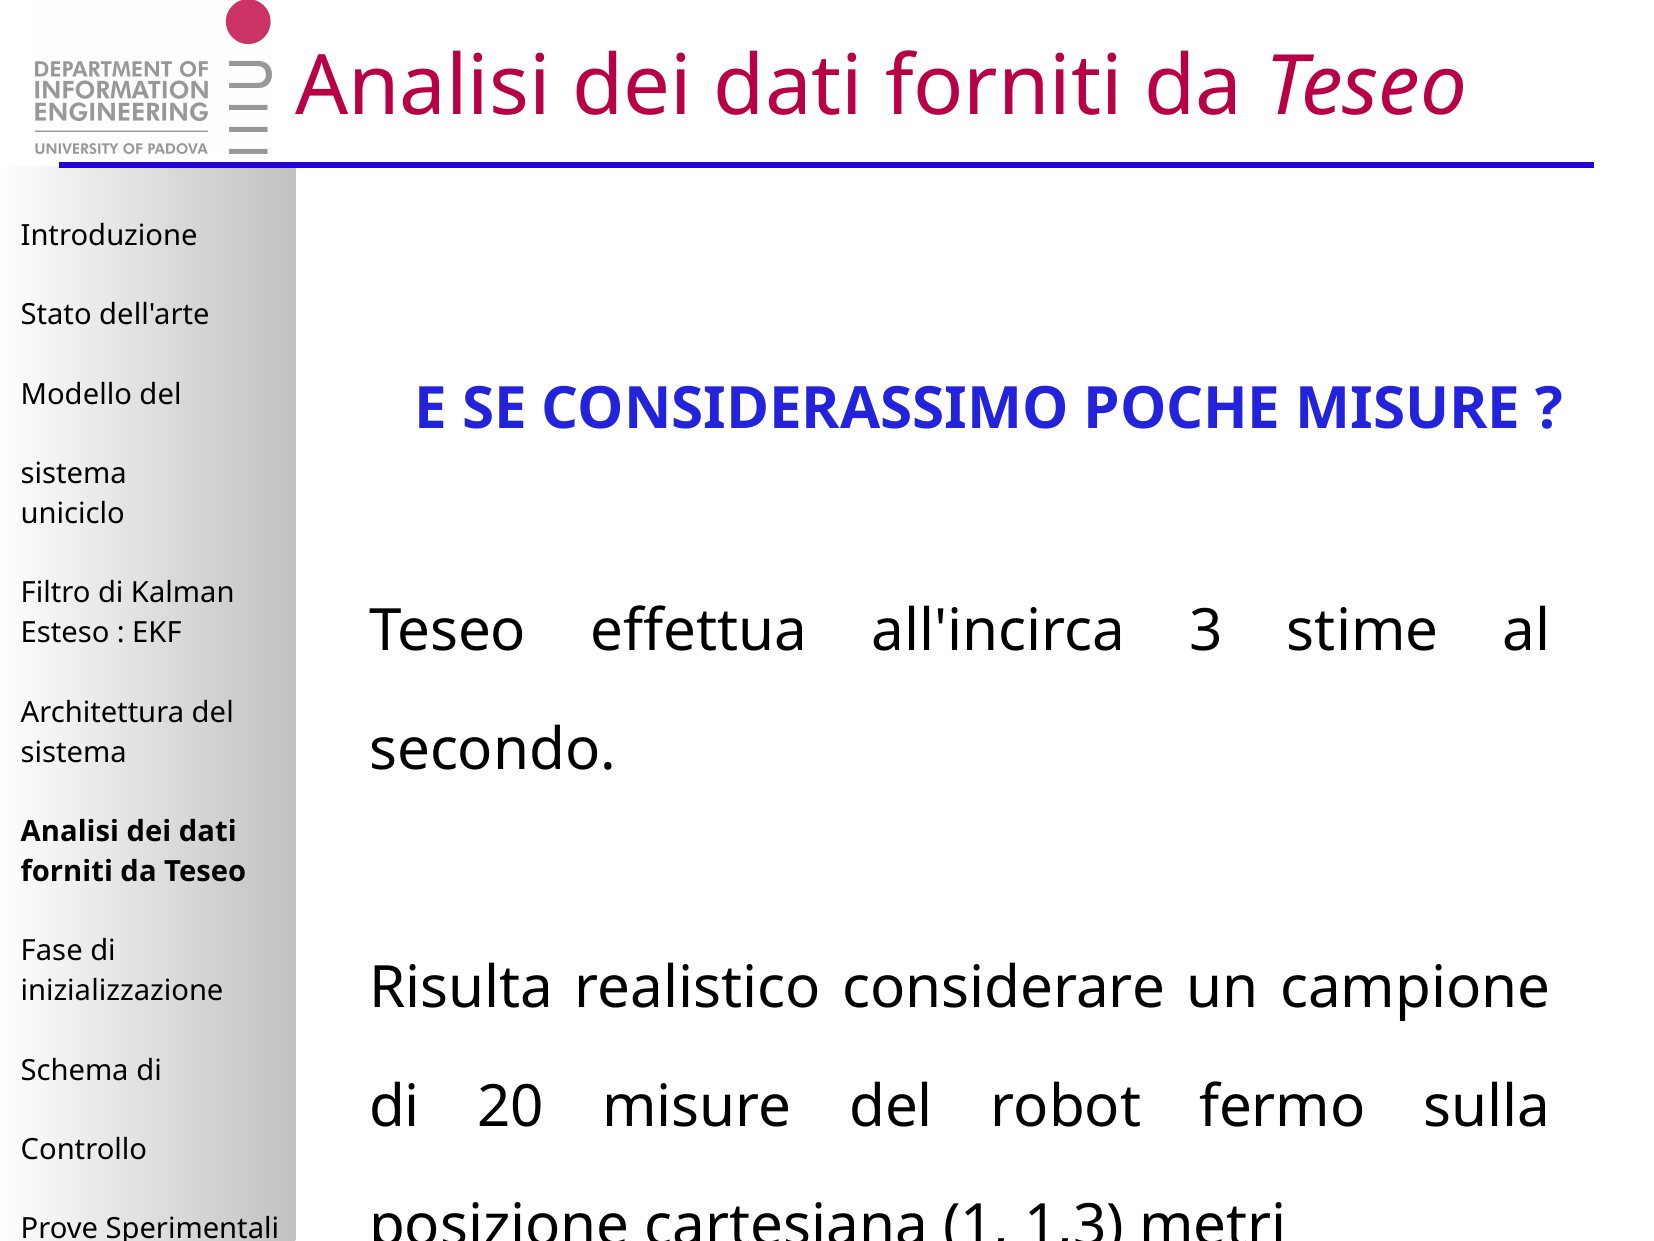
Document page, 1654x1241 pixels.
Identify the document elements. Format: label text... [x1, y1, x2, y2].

title Analisi dei dati forniti da Teseo [295, 0, 1595, 186]
text_box Introduzione Stato dell'arte Modello del sistema uniciclo Filtro di Kalman Esteso : EKF Architettura del sistema Analisi dei dati forniti da Teseo Fase di inizializzazione Schema di Controllo Prove Sperimentali Conclusioni Sviluppi futuri [5, 206, 302, 1211]
text_box Teseo effettua all'incirca 3 stime al secondo. Risulta realistico considerare un campione di 20 misure del robot fermo sulla posizione cartesiana (1, 1,3) metri [354, 541, 1565, 975]
picture [35, 0, 272, 154]
text_box E SE CONSIDERASSIMO POCHE MISURE ? [354, 318, 1625, 394]
